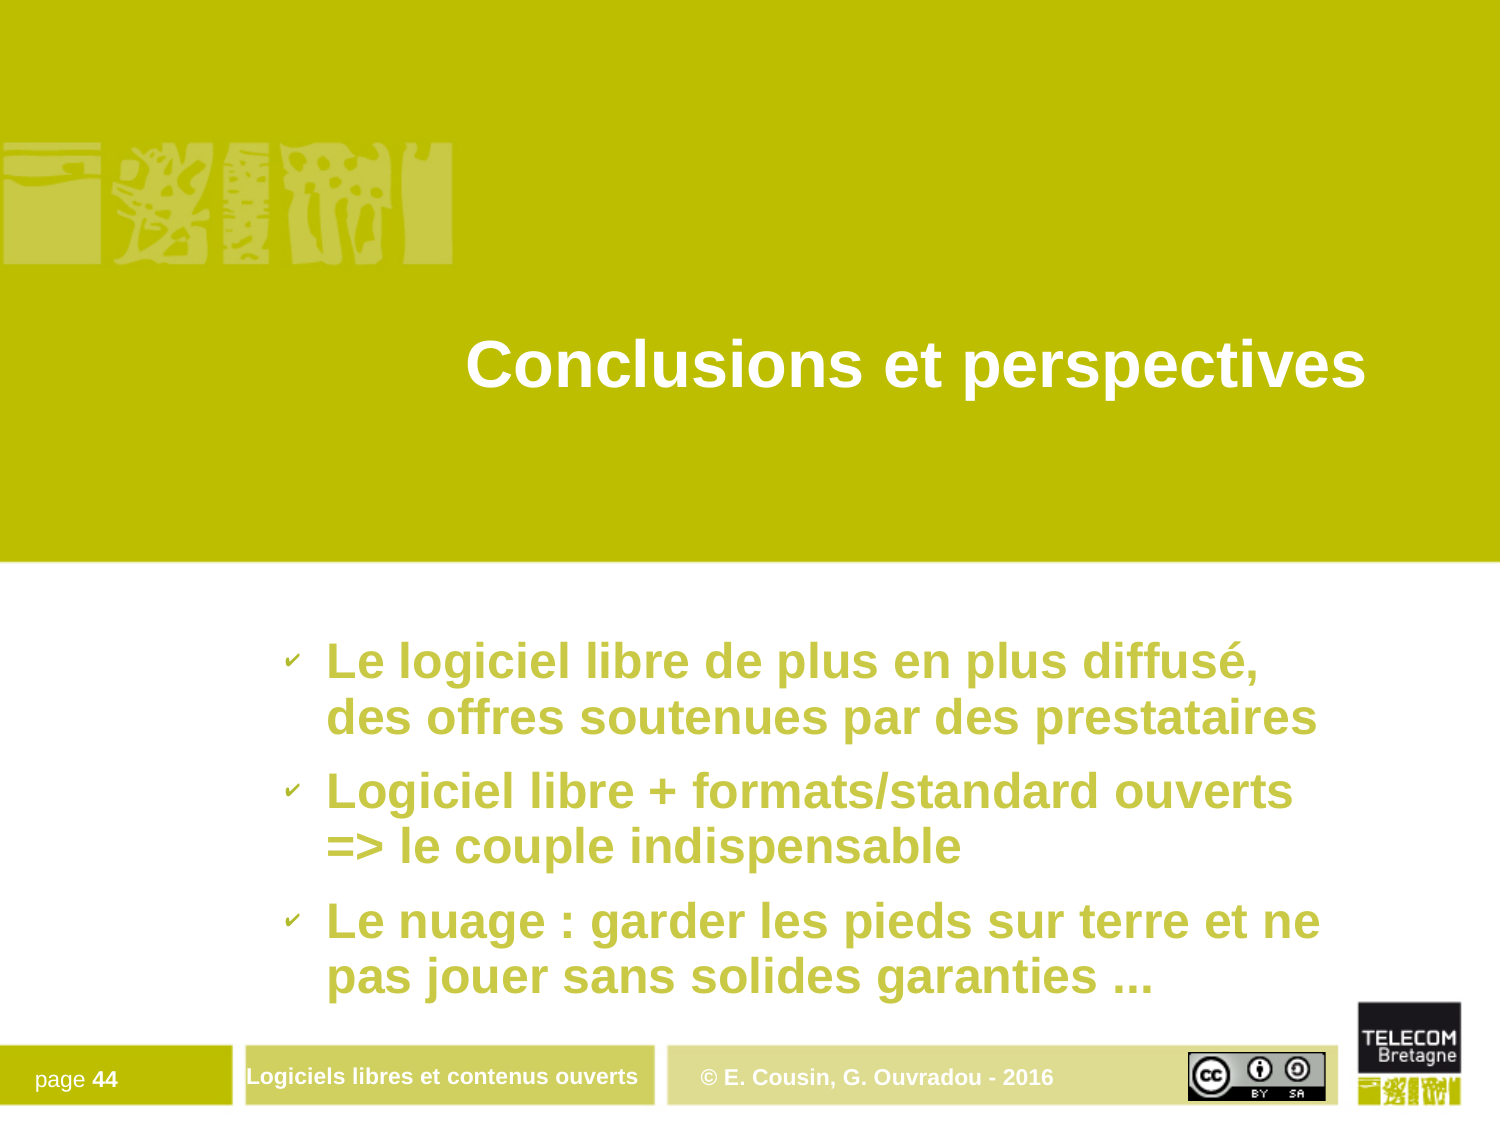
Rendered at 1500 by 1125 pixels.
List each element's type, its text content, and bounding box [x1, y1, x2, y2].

title Conclusions et perspectives [465, 202, 1459, 526]
list Le logiciel libre de plus en plus diffusé, des offres soutenues par des prestataires Logiciel libre + formats/standard ouverts => le couple indispensable Le nuage : garder les pieds sur terre et ne pas jouer sans solides garanties ... [284, 633, 1342, 1014]
picture [0, 0, 1500, 1125]
